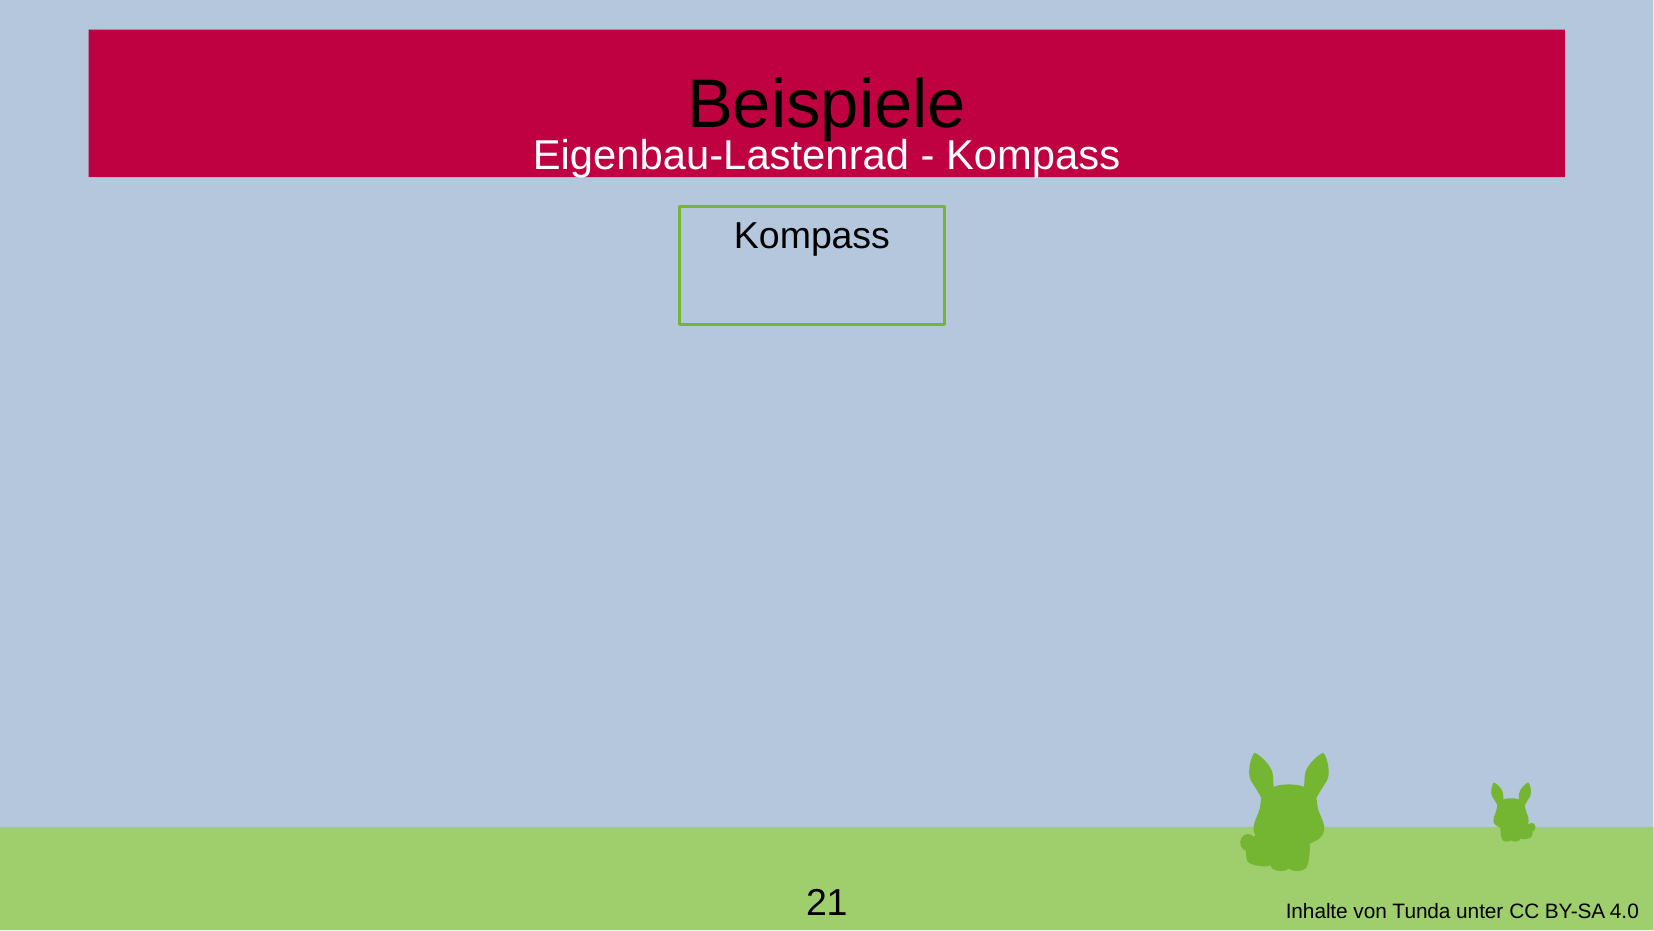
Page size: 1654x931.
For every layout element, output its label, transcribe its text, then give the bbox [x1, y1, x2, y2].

text_box Eigenbau-Lastenrad - Kompass [501, 124, 1152, 186]
title Beispiele [88, 29, 1565, 178]
text_box Kompass [679, 206, 945, 325]
text_box <Foliennummer> [259, 874, 944, 931]
text_box Inhalte von Tunda unter CC BY-SA 4.0 [944, 856, 1654, 931]
